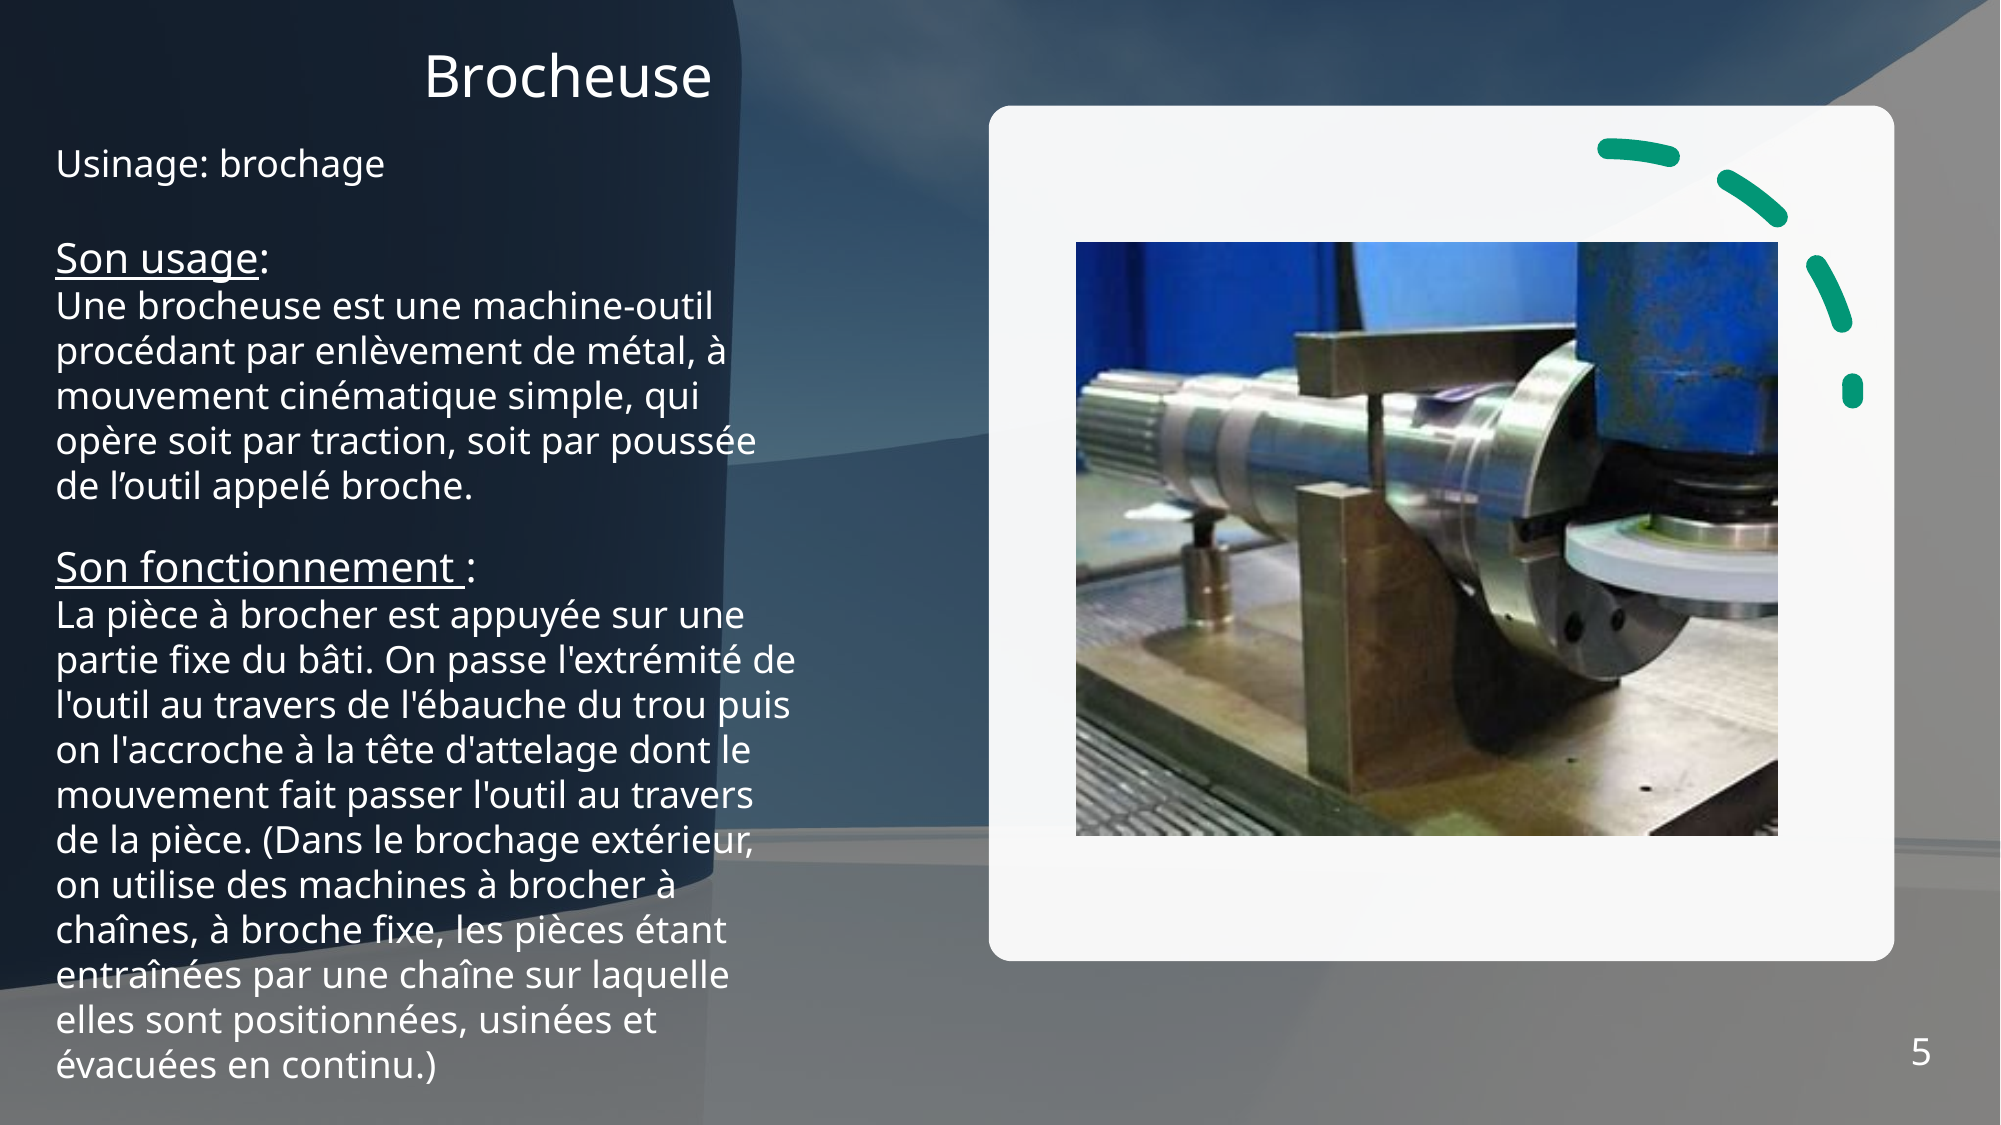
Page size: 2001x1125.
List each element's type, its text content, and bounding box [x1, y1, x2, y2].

text_box [988, 105, 1895, 962]
text_box 5 [1895, 1020, 2000, 1081]
text_box Son fonctionnement : La pièce à brocher est appuyée sur une partie fixe du bâti. On passe l'extrémité de l'outil au travers de l'ébauche du trou puis on l'accroche à la tête d'attelage dont le mouvement fait passer l'outil au travers de la pièce. (Dans le brochage extérieur, on utilise des machines à brocher à chaînes, à broche fixe, les pièces étant entraînées par une chaîne sur laquelle elles sont positionnées, usinées et évacuées en continu.) [40, 533, 820, 1109]
text_box Son usage: Une brocheuse est une machine-outil procédant par enlèvement de métal, à mouvement cinématique simple, qui opère soit par traction, soit par poussée de l’outil appelé broche. [40, 224, 777, 518]
picture [0, 0, 2000, 1125]
text_box Brocheuse [408, 31, 1210, 118]
text_box Usinage: brochage [40, 132, 459, 194]
